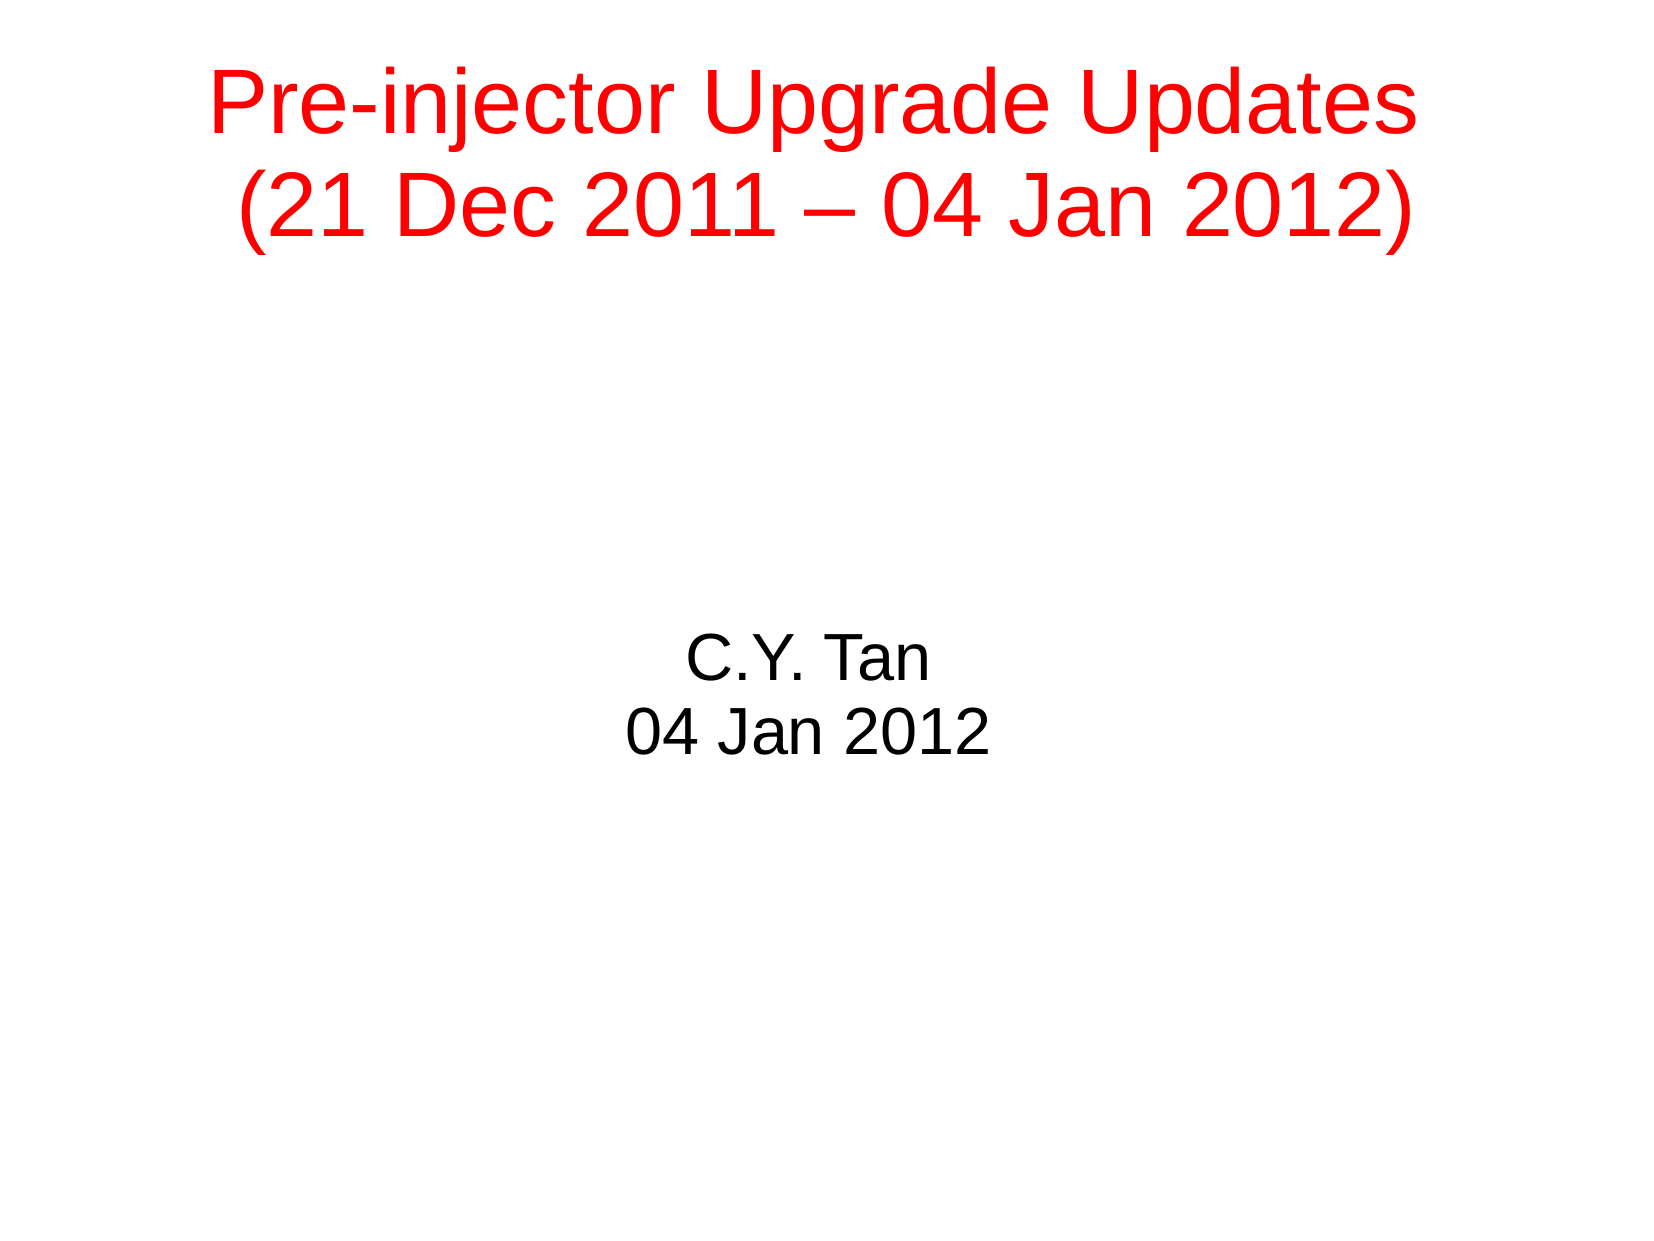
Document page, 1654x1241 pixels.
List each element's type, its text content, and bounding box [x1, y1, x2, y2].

subtitle C.Y. Tan 04 Jan 2012 [64, 292, 1553, 1097]
title Pre-injector Upgrade Updates (21 Dec 2011 – 04 Jan 2012) [82, 50, 1571, 256]
